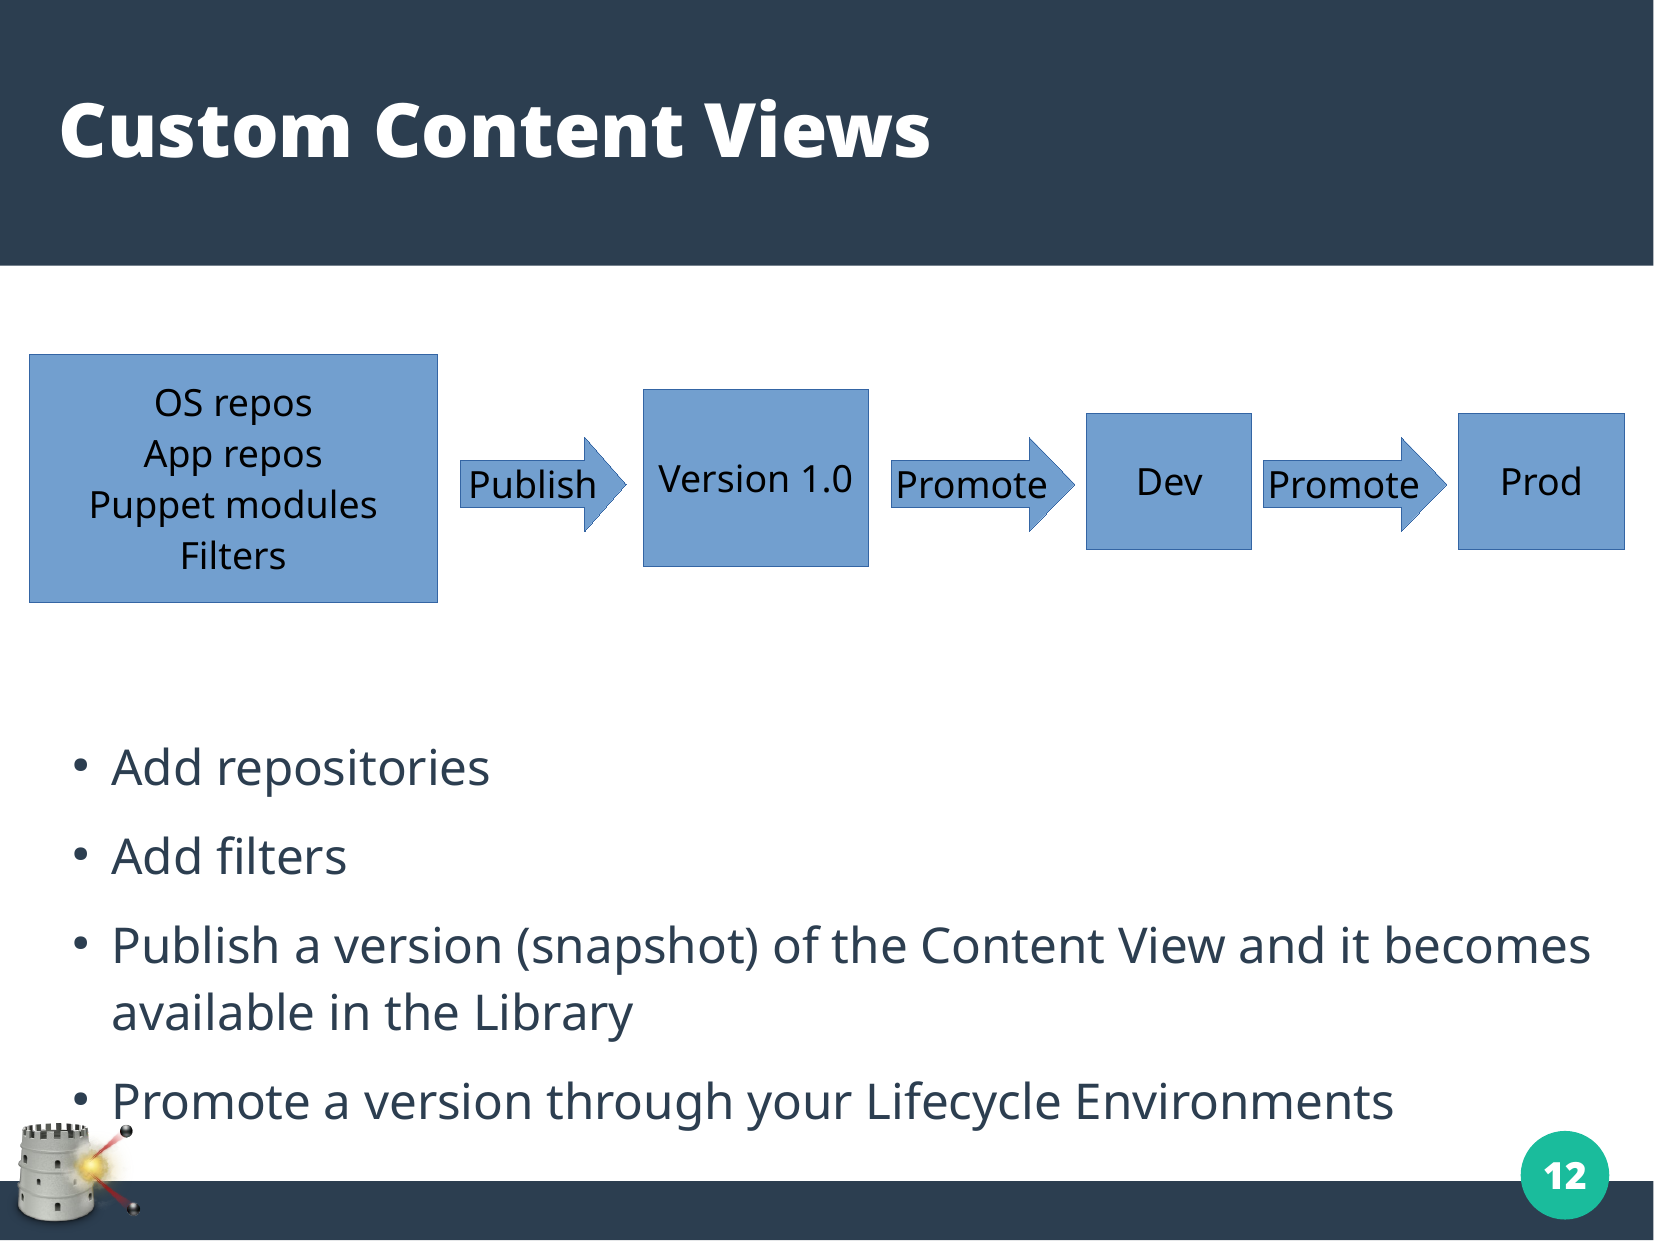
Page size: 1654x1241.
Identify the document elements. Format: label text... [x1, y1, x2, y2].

text_box Prod [1458, 413, 1625, 550]
picture [5, 1104, 148, 1241]
text_box Publish [460, 437, 627, 532]
title Custom Content Views [59, 49, 1595, 207]
text_box Dev [1086, 413, 1252, 550]
text_box Version 1.0 [643, 389, 869, 567]
text_box Promote [1263, 437, 1447, 532]
text_box OS repos App repos Puppet modules Filters [29, 354, 438, 603]
text_box Promote [891, 437, 1075, 532]
list Add repositories Add filters Publish a version (snapshot) of the Content View and it becomes available in the Library Promote a version through your Lifecycle Environments [59, 732, 1595, 1140]
